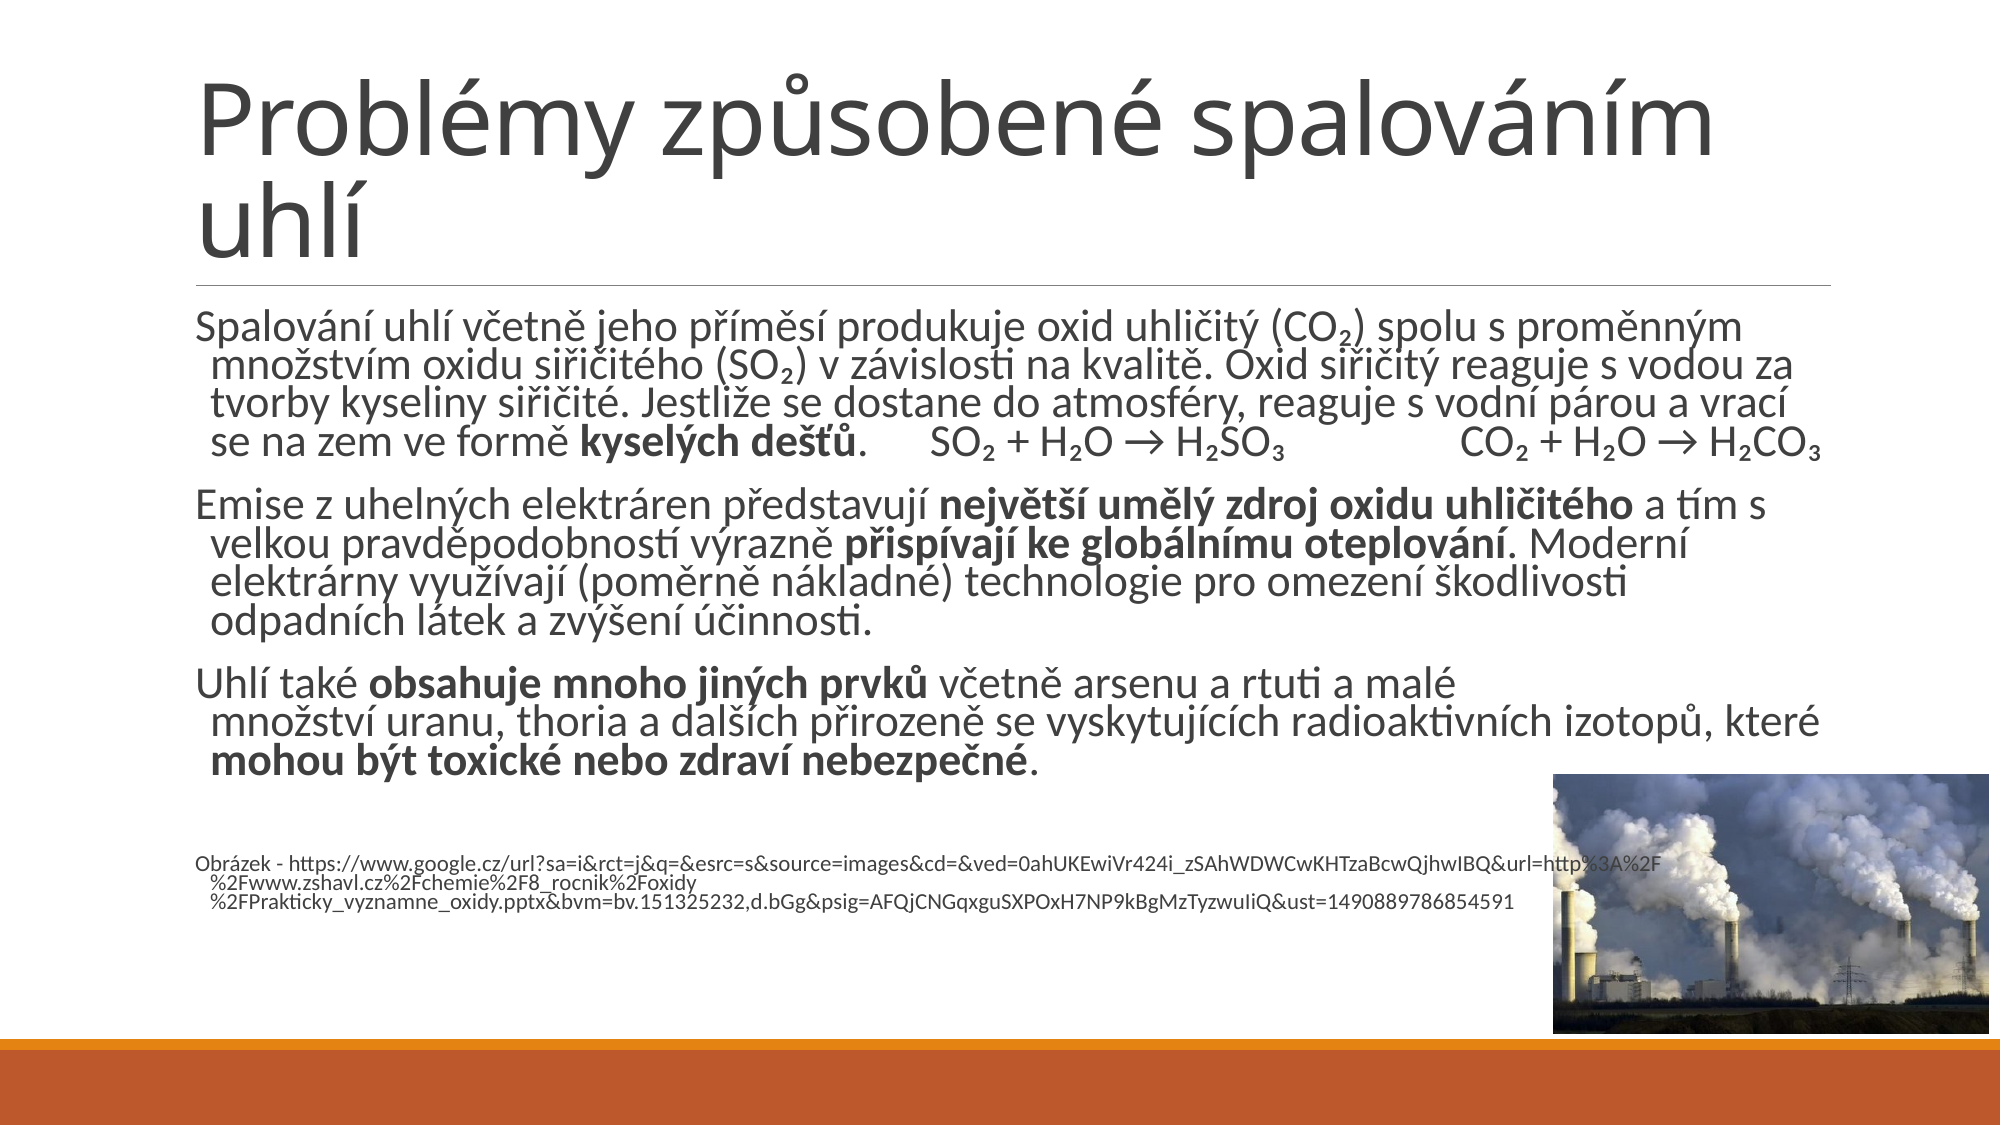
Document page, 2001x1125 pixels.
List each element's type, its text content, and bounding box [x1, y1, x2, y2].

list Spalování uhlí včetně jeho příměsí produkuje oxid uhličitý (CO₂) spolu s proměnným množstvím oxidu siřičitého (SO₂) v závislosti na kvalitě. Oxid siřičitý reaguje s vodou za tvorby kyseliny siřičité. Jestliže se dostane do atmosféry, reaguje s vodní párou a vrací se na zem ve formě kyselých dešťů. SO₂ + H₂O → H₂SO₃ CO₂ + H₂O → H₂CO₃ Emise z uhelných elektráren představují největší umělý zdroj oxidu uhličitého a tím s velkou pravděpodobností výrazně přispívají ke globálnímu oteplování. Moderní elektrárny využívají (poměrně nákladné) technologie pro omezení škodlivosti odpadních látek a zvýšení účinnosti. Uhlí také obsahuje mnoho jiných prvků včetně arsenu a rtuti a malé množství uranu, thoria a dalších přirozeně se vyskytujících radioaktivních izotopů, které mohou být toxické nebo zdraví nebezpečné. Obrázek - https://www.google.cz/url?sa=i&rct=j&q=&esrc=s&source=images&cd=&ved=0ahUKEwiVr424i_zSAhWDWCwKHTzaBcwQjhwIBQ&url=http%3A%2F%2Fwww.zshavl.cz%2Fchemie%2F8_rocnik%2Foxidy%2FPrakticky_vyznamne_oxidy.pptx&bvm=bv.151325232,d.bGg&psig=AFQjCNGqxguSXPOxH7NP9kBgMzTyzwuIiQ&ust=1490889786854591 [180, 302, 1831, 963]
title Problémy způsobené spalováním uhlí [180, 47, 1831, 286]
picture [1553, 774, 1989, 1034]
